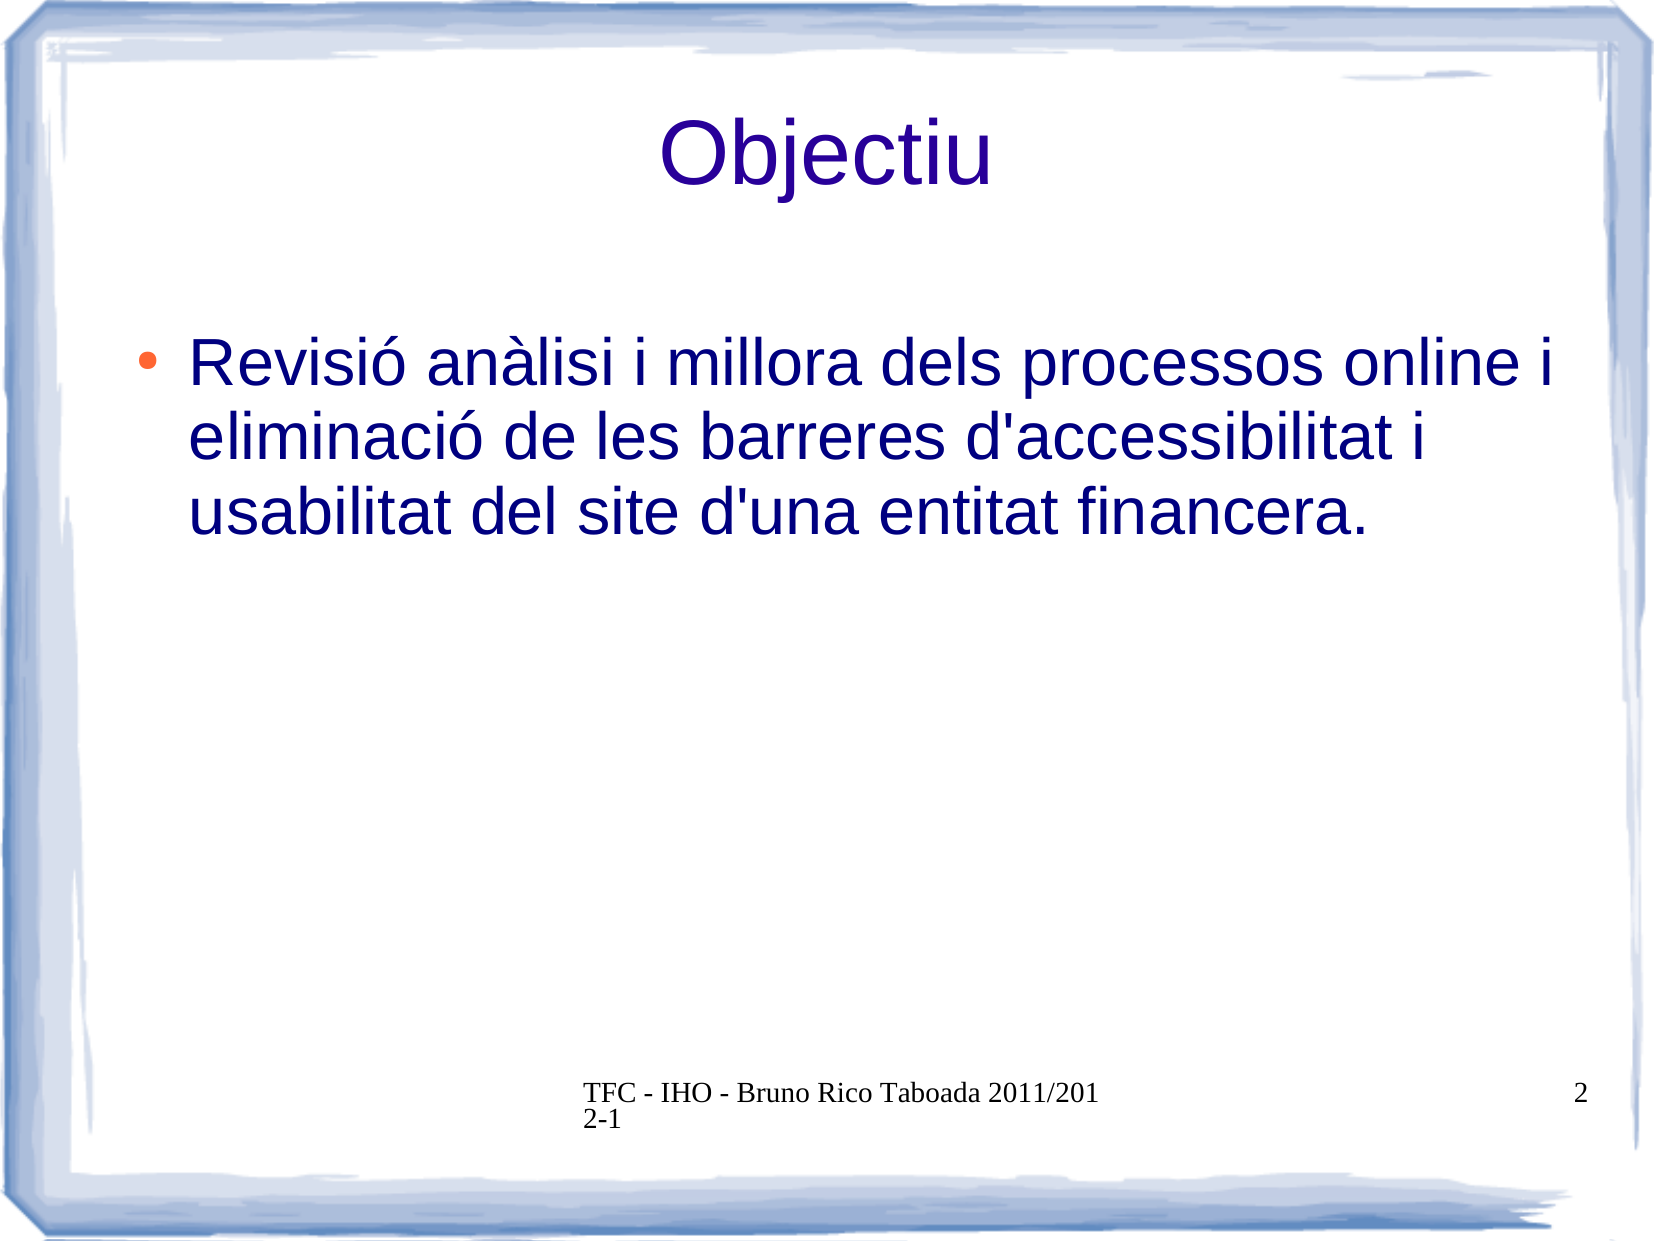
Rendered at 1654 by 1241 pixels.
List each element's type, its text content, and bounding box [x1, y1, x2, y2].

title Objectiu [82, 49, 1571, 257]
list Revisió anàlisi i millora dels processos online i eliminació de les barreres d'accessibilitat i usabilitat del site d'una entitat financera. [118, 324, 1571, 1144]
picture [0, 0, 1654, 1241]
